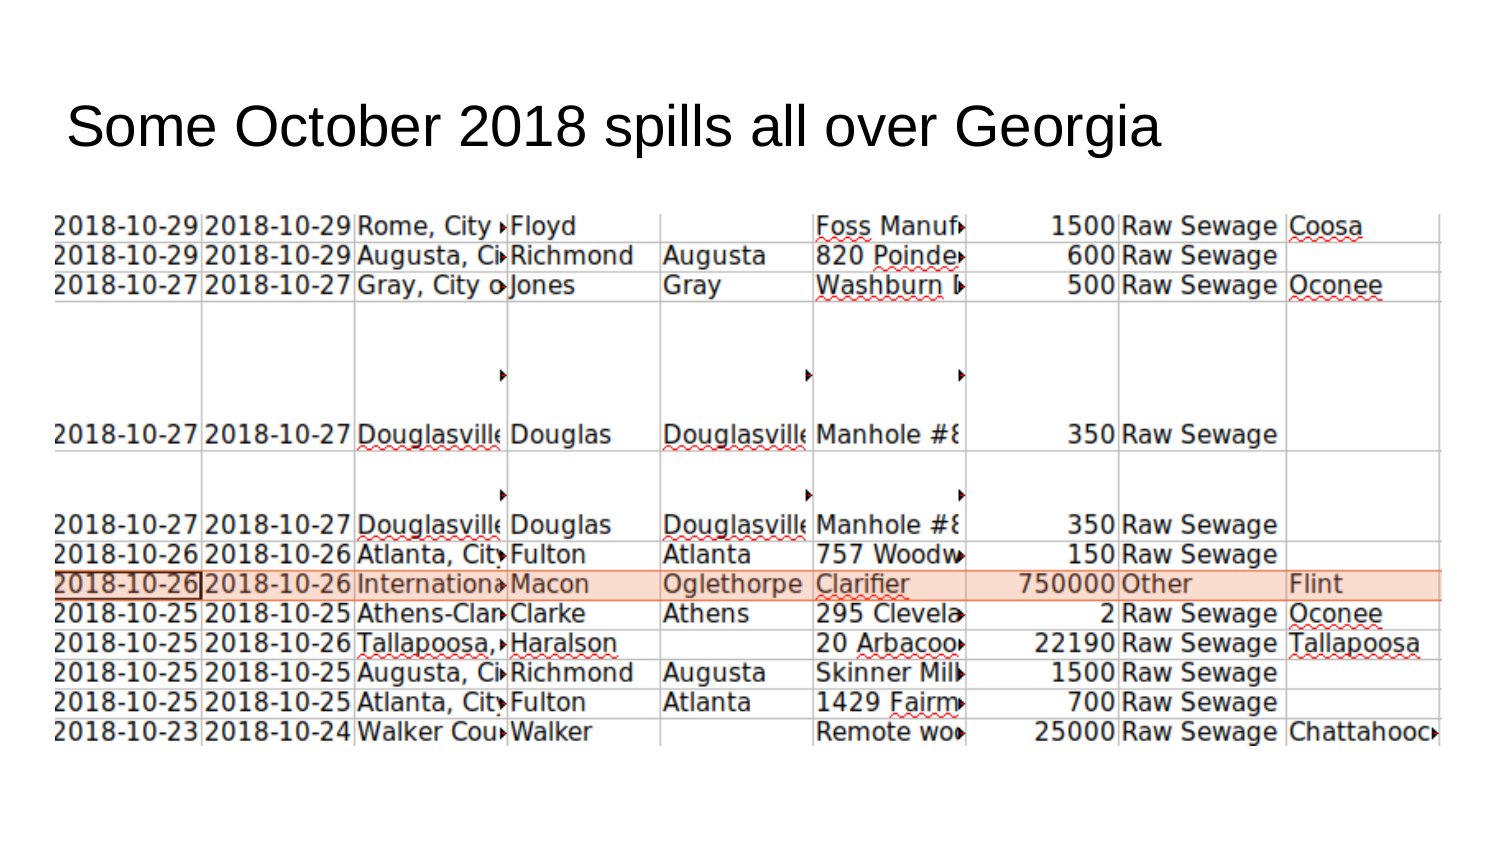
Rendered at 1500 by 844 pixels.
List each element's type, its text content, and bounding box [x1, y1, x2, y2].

title Some October 2018 spills all over Georgia [51, 72, 1449, 167]
picture [55, 214, 1442, 747]
